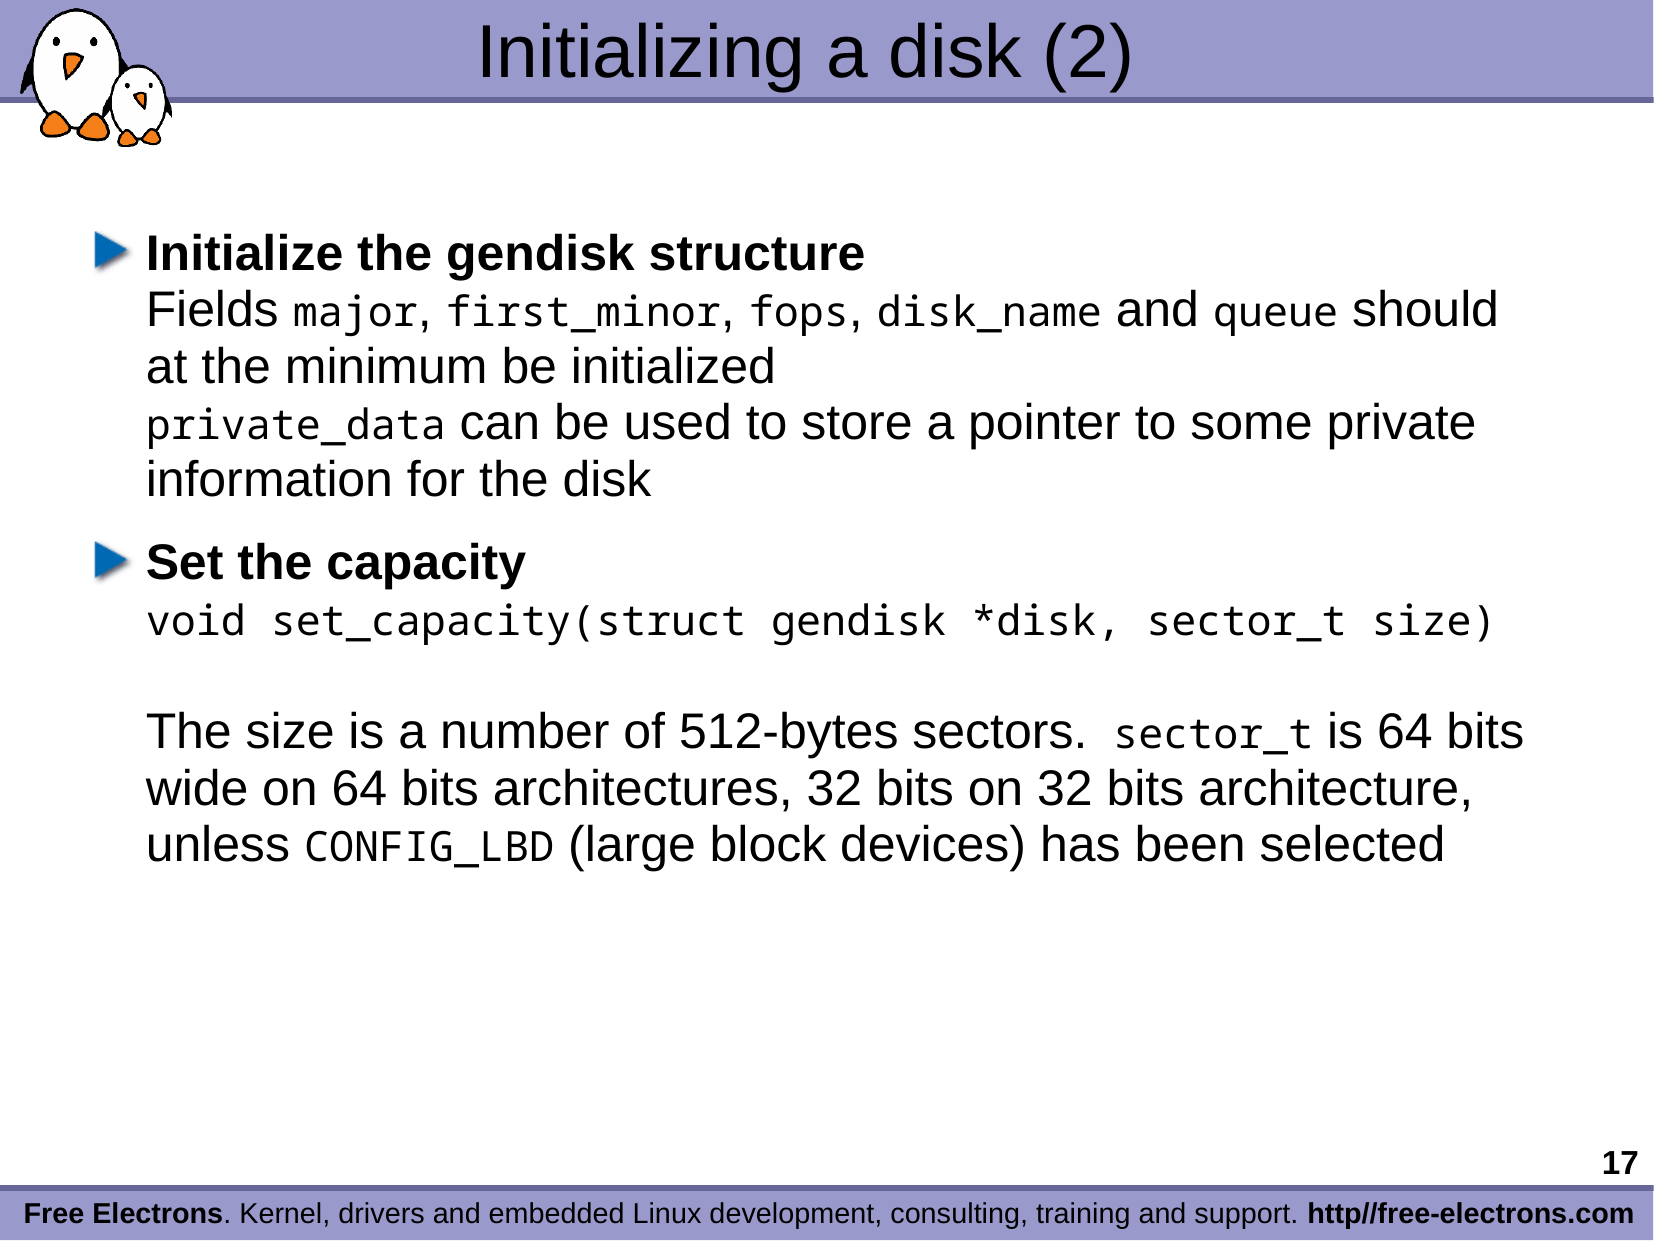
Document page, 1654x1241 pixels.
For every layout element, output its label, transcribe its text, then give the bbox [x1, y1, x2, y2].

picture [20, 8, 172, 147]
list Initialize the gendisk structure Fields major, first_minor, fops, disk_name and queue should at the minimum be initialized private_data can be used to store a pointer to some private information for the disk Set the capacity void set_capacity(struct gendisk *disk, sector_t size) The size is a number of 512-bytes sectors. sector_t is 64 bits wide on 64 bits architectures, 32 bits on 32 bits architecture, unless CONFIG_LBD (large block devices) has been selected [75, 225, 1538, 1013]
title Initializing a disk (2) [60, 0, 1551, 103]
